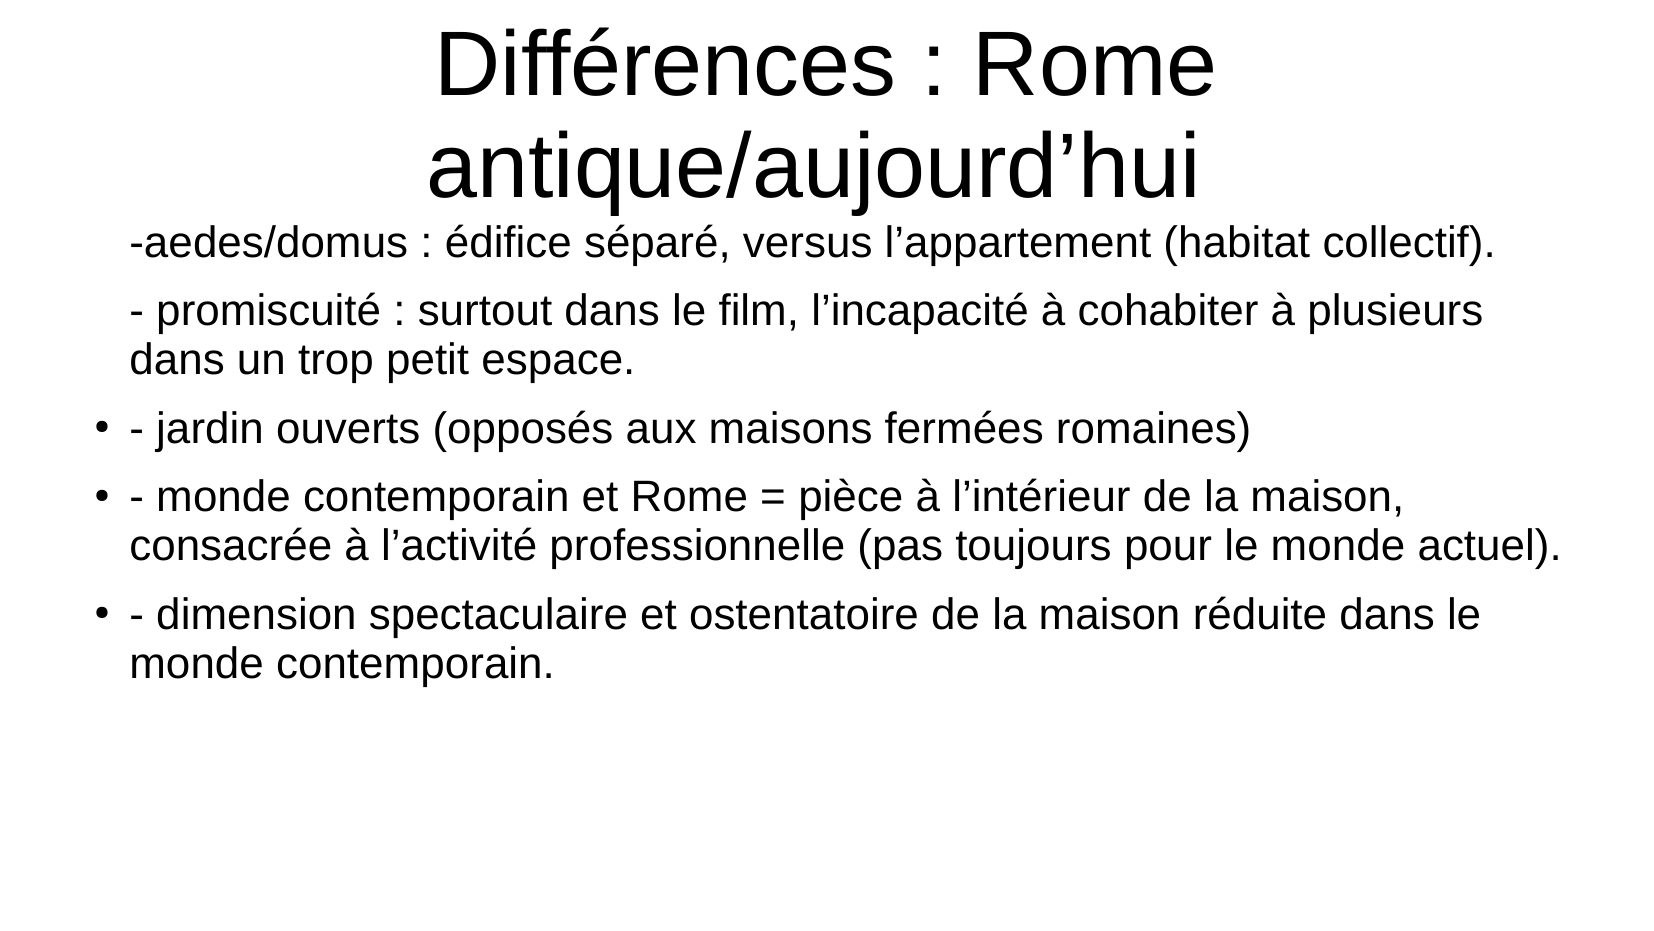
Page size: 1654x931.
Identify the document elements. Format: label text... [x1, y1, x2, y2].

title Différences : Rome antique/aujourd’hui [82, 12, 1571, 217]
list -aedes/domus : édifice séparé, versus l’appartement (habitat collectif). - promiscuité : surtout dans le film, l’incapacité à cohabiter à plusieurs dans un trop petit espace. - jardin ouverts (opposés aux maisons fermées romaines) - monde contemporain et Rome = pièce à l’intérieur de la maison, consacrée à l’activité professionnelle (pas toujours pour le monde actuel). - dimension spectaculaire et ostentatoire de la maison réduite dans le monde contemporain. [82, 217, 1571, 758]
